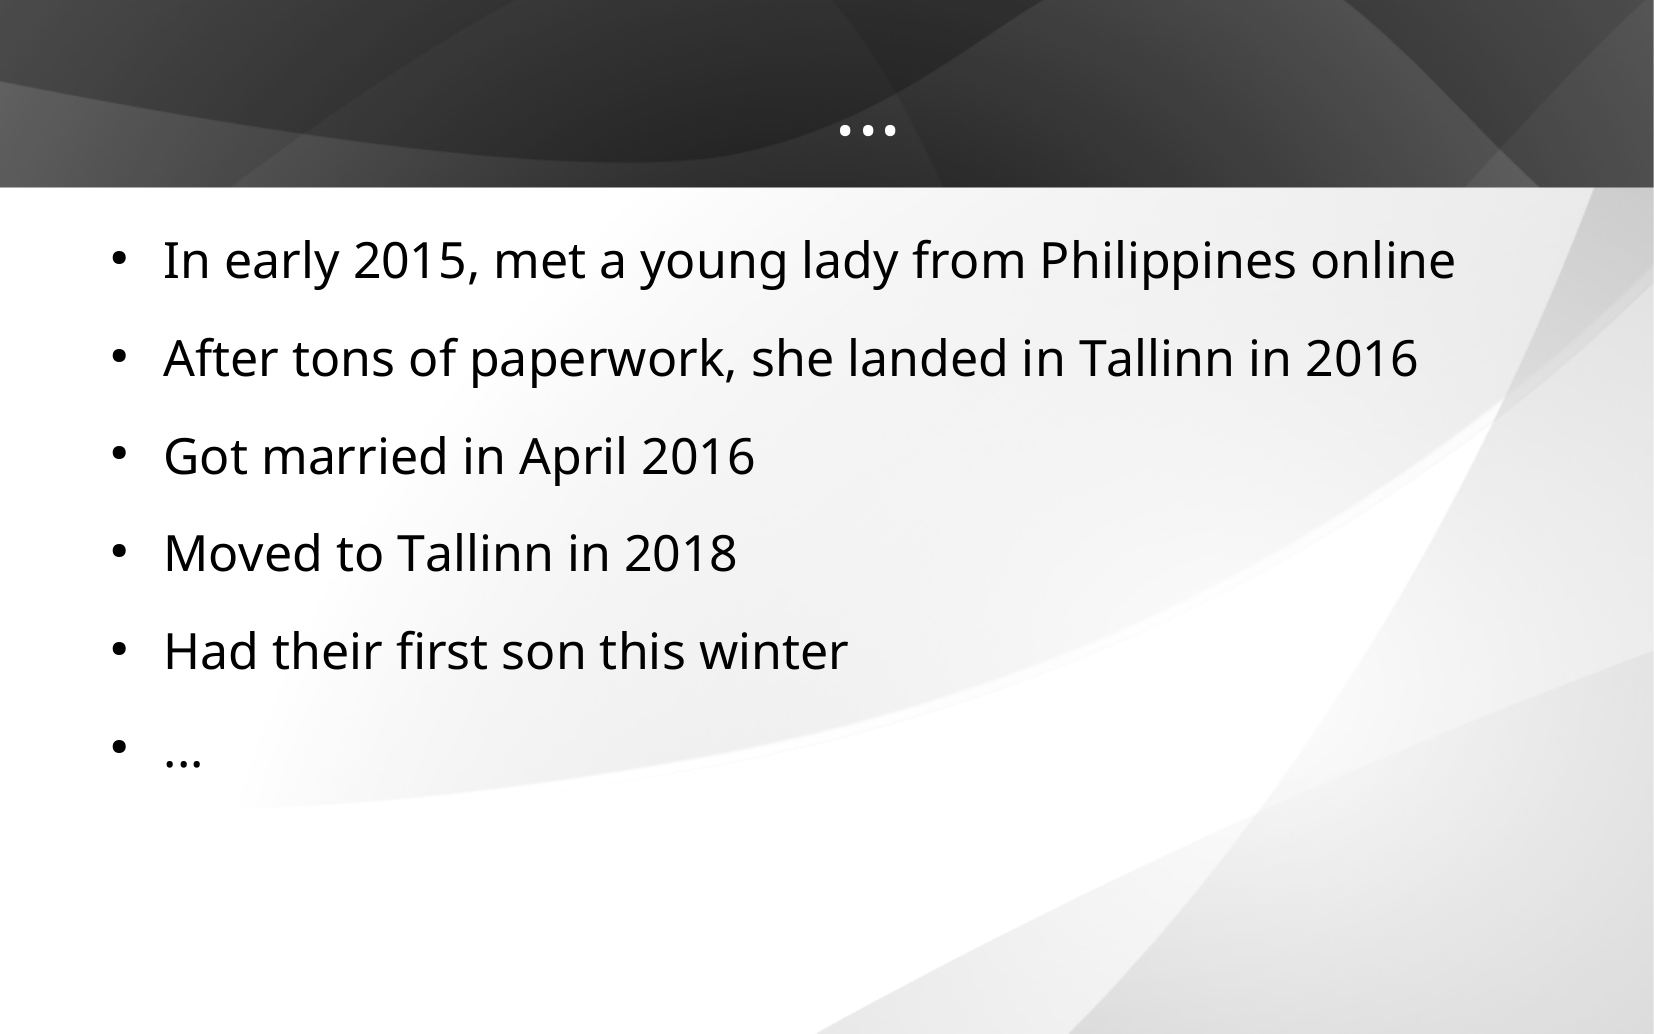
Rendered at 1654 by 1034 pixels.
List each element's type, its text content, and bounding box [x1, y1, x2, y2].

title ... [124, 0, 1613, 208]
picture [0, 0, 1654, 1034]
list In early 2015, met a young lady from Philippines online After tons of paperwork, she landed in Tallinn in 2016 Got married in April 2016 Moved to Tallinn in 2018 Had their first son this winter ... [75, 225, 1613, 1013]
